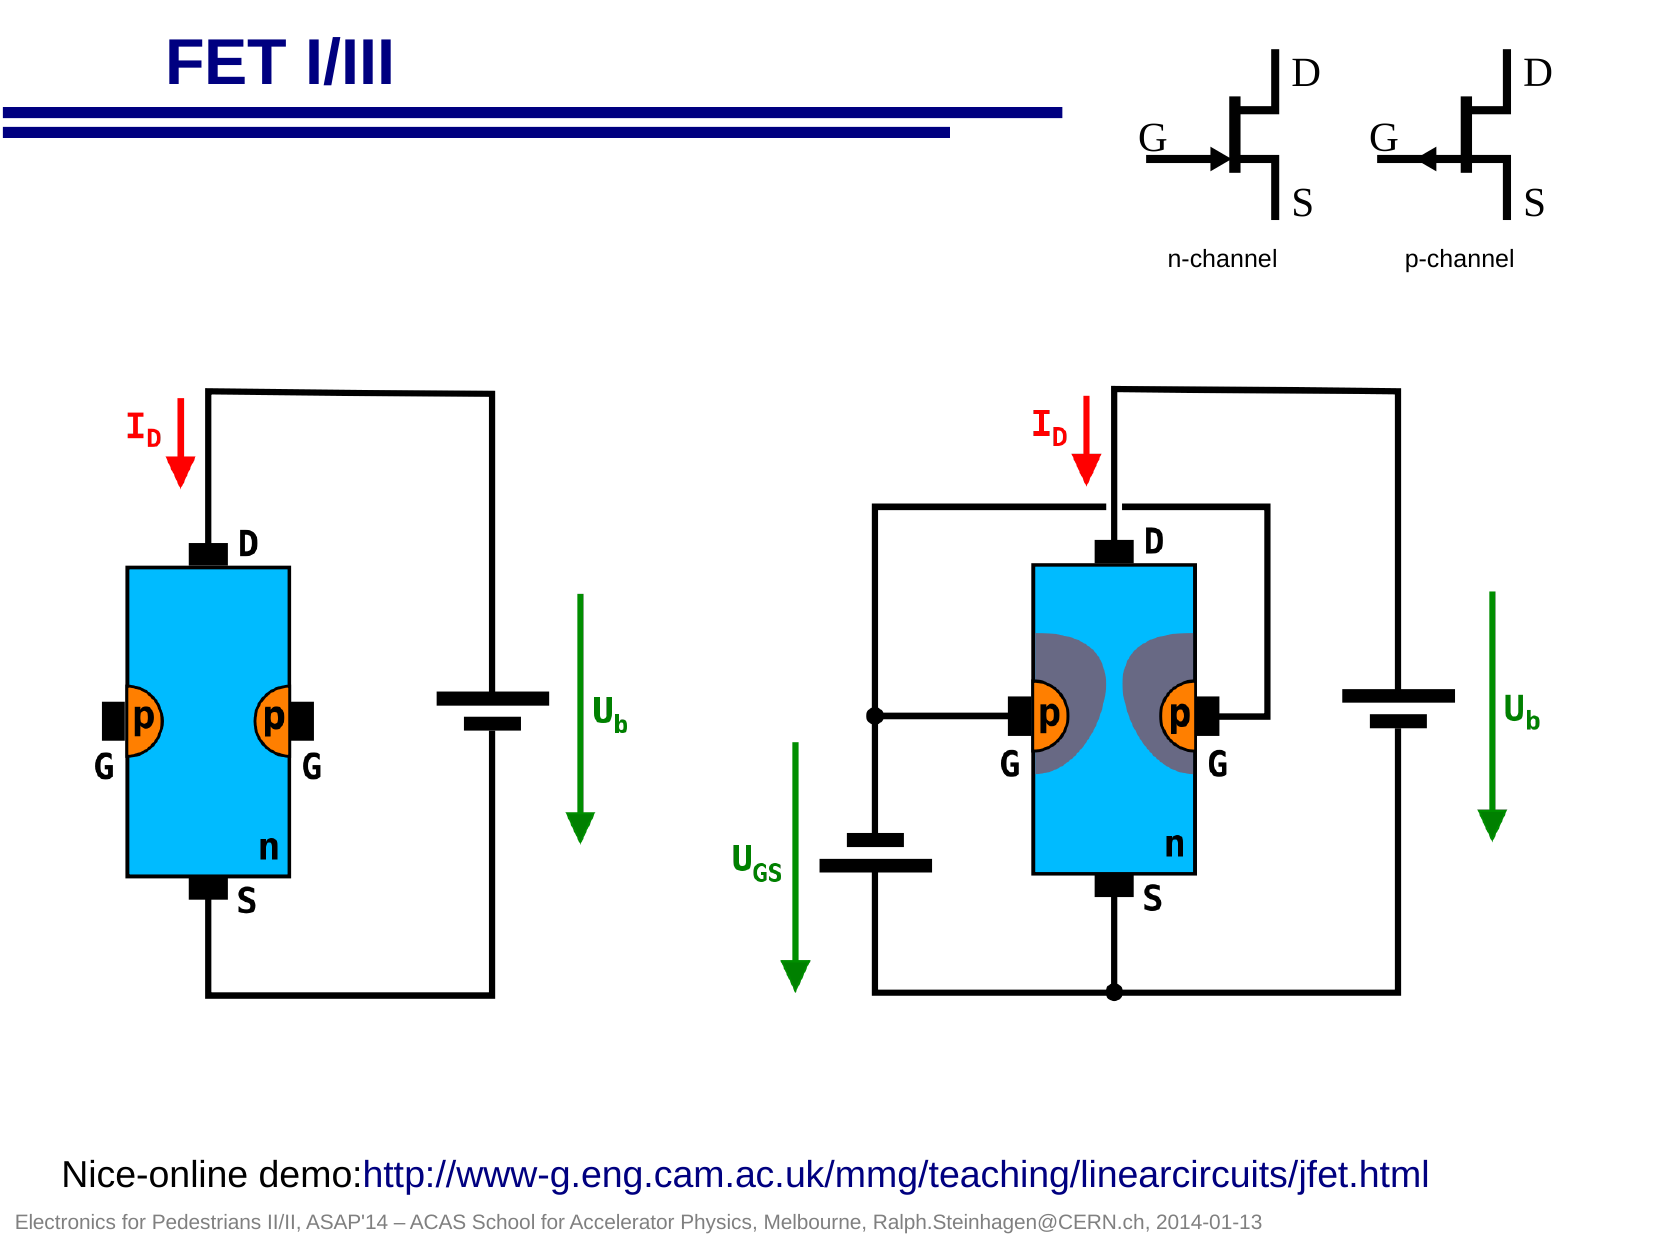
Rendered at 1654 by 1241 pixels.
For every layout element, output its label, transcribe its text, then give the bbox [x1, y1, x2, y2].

picture [71, 347, 1609, 1040]
picture [1369, 45, 1559, 224]
picture [1138, 45, 1327, 224]
text_box Nice-online demo:http://www-g.eng.cam.ac.uk/mmg/teaching/linearcircuits/jfet.html [46, 1145, 1618, 1203]
title FET I/III [165, 0, 1323, 124]
text_box n-channel [1152, 237, 1293, 281]
text_box p-channel [1390, 237, 1531, 281]
